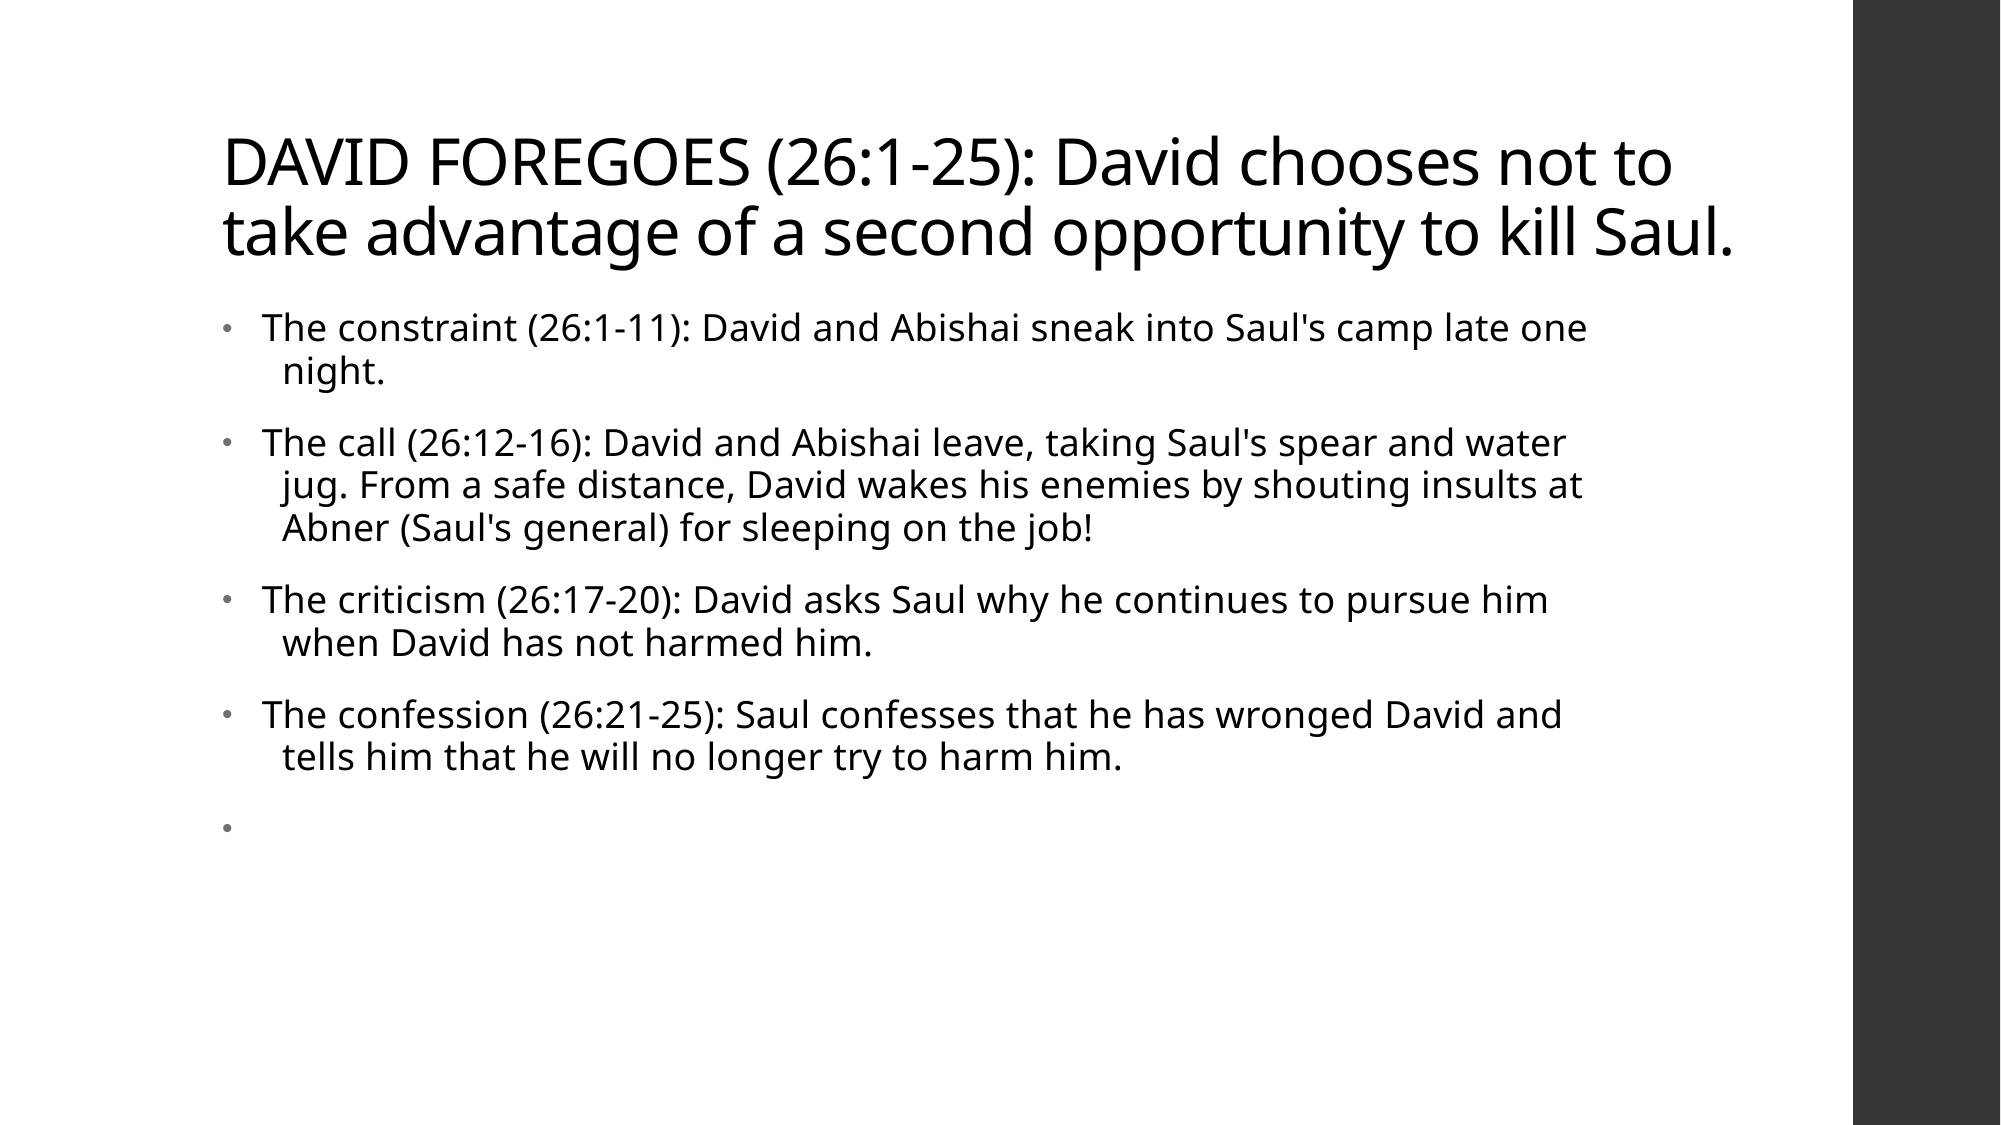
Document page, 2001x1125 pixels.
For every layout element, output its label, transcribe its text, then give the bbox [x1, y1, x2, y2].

list The constraint (26:1-11): David and Abishai sneak into Saul's camp late one night. The call (26:12-16): David and Abishai leave, taking Saul's spear and water jug. From a safe distance, David wakes his enemies by shouting insults at Abner (Saul's general) for sleeping on the job! The criticism (26:17-20): David asks Saul why he continues to pursue him when David has not harmed him. The confession (26:21-25): Saul confesses that he has wronged David and tells him that he will no longer try to harm him. [206, 299, 1617, 1014]
title DAVID FOREGOES (26:1-25): David chooses not to take advantage of a second opportunity to kill Saul. [206, 60, 1797, 278]
